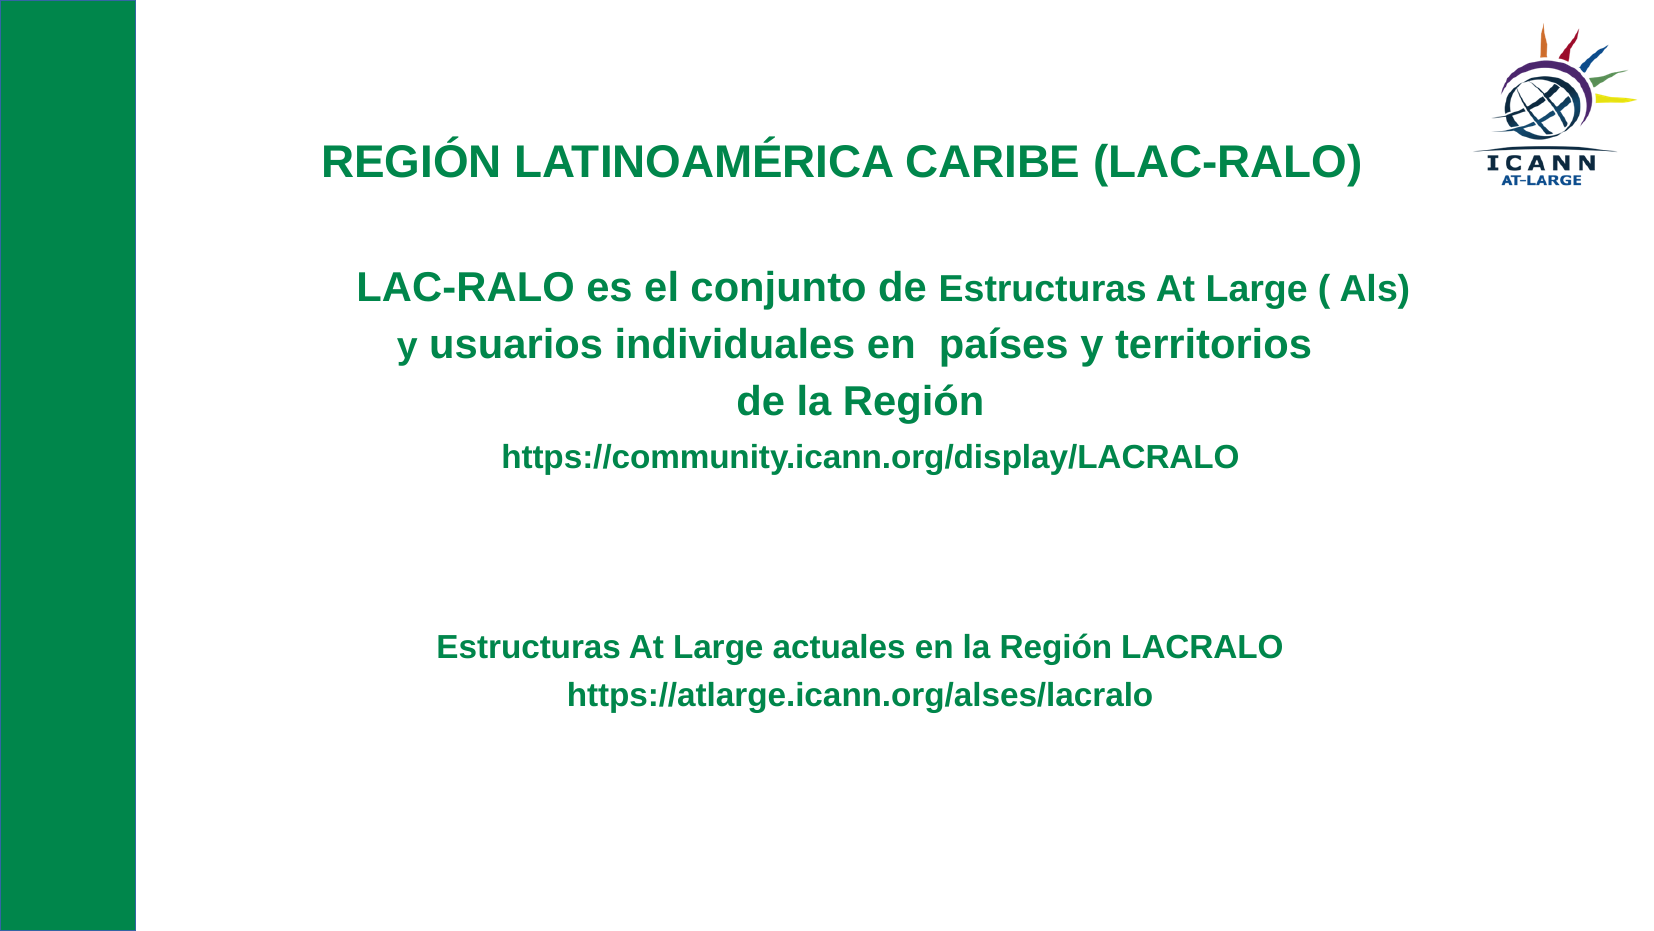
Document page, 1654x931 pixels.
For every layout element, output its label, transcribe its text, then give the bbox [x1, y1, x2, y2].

picture [1470, 19, 1654, 196]
subtitle LAC-RALO es el conjunto de Estructuras At Large ( Als) y usuarios individuales en países y territorios de la Región https://community.icann.org/display/LACRALO Estructuras At Large actuales en la Región LACRALO https://atlarge.icann.org/alses/lacralo [136, 223, 1646, 931]
title REGIÓN LATINOAMÉRICA CARIBE (LAC-RALO) [136, 59, 1579, 223]
text_box [0, 0, 136, 931]
